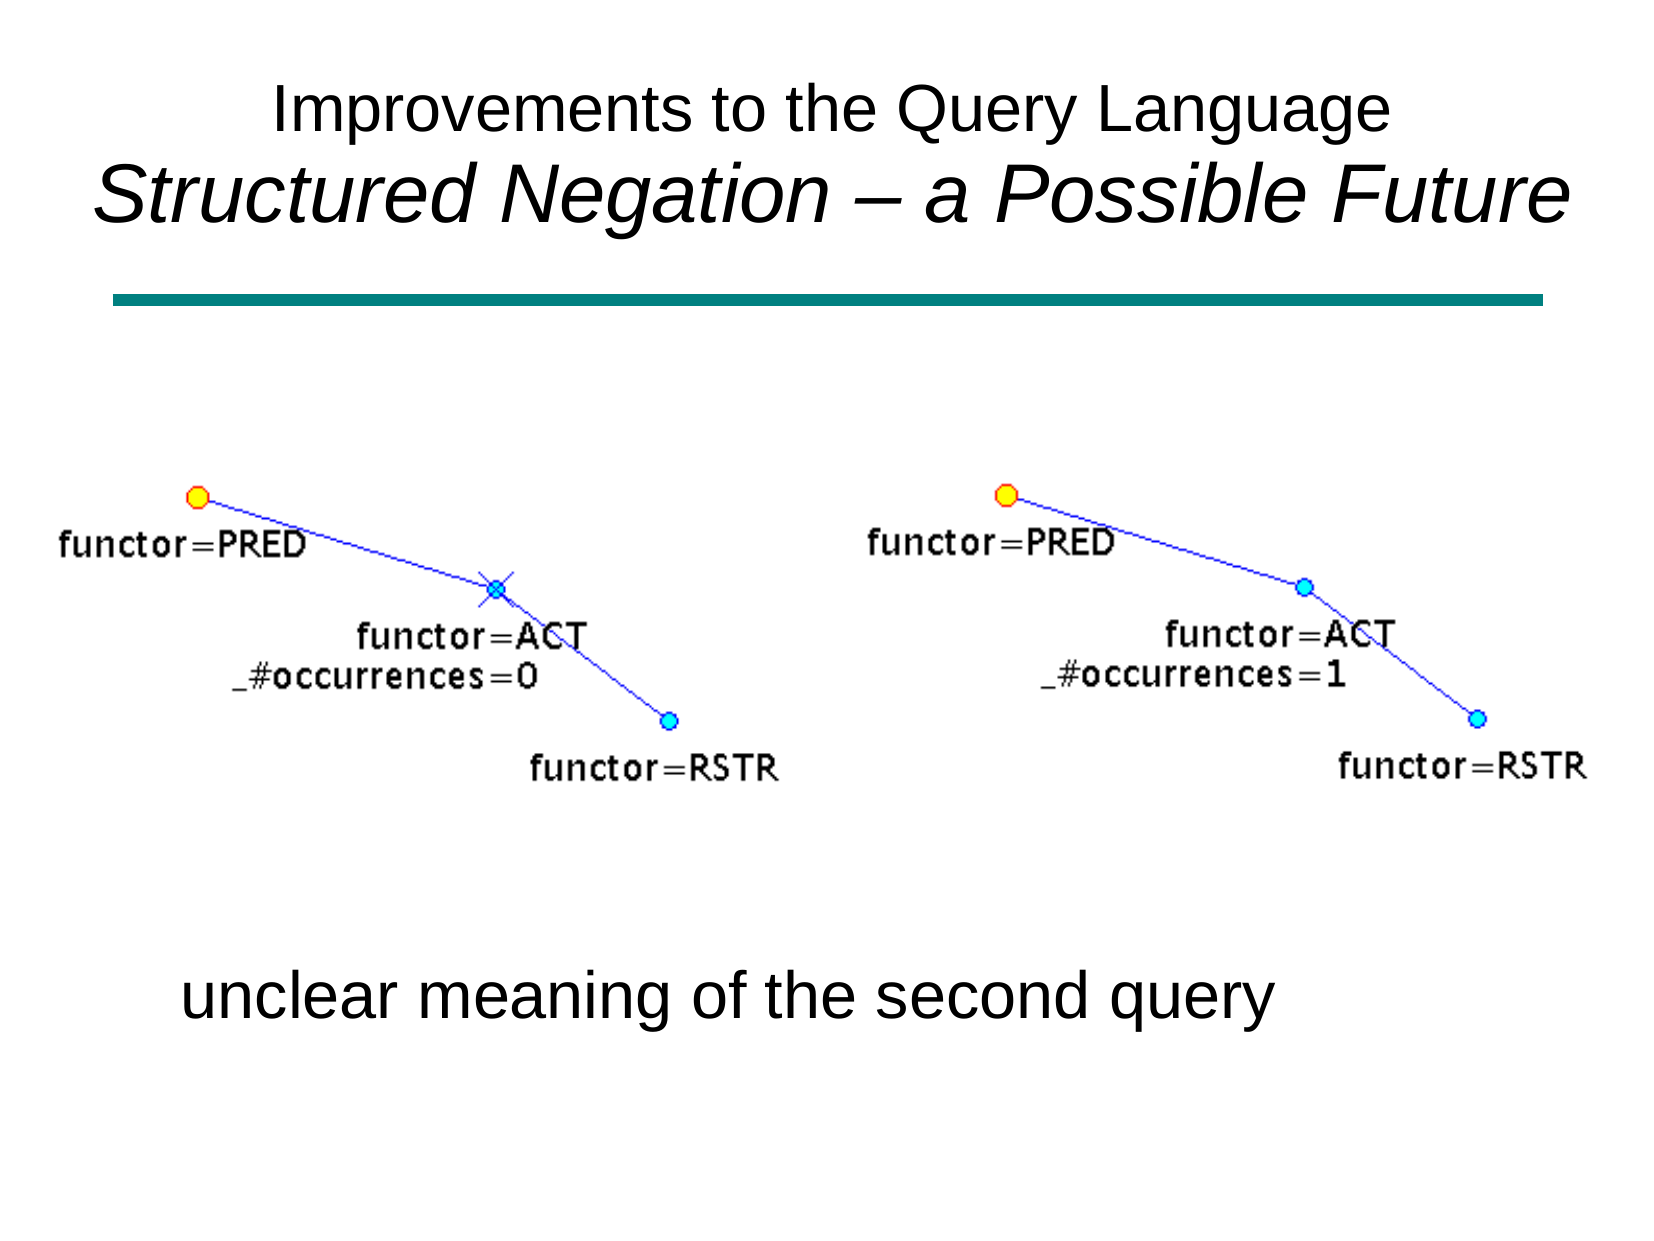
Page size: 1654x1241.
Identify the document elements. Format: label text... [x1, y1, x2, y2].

text_box unclear meaning of the second query [147, 944, 1517, 1152]
picture [856, 472, 1602, 800]
title Improvements to the Query Language Structured Negation – a Possible Future [88, 42, 1577, 268]
picture [43, 472, 798, 798]
